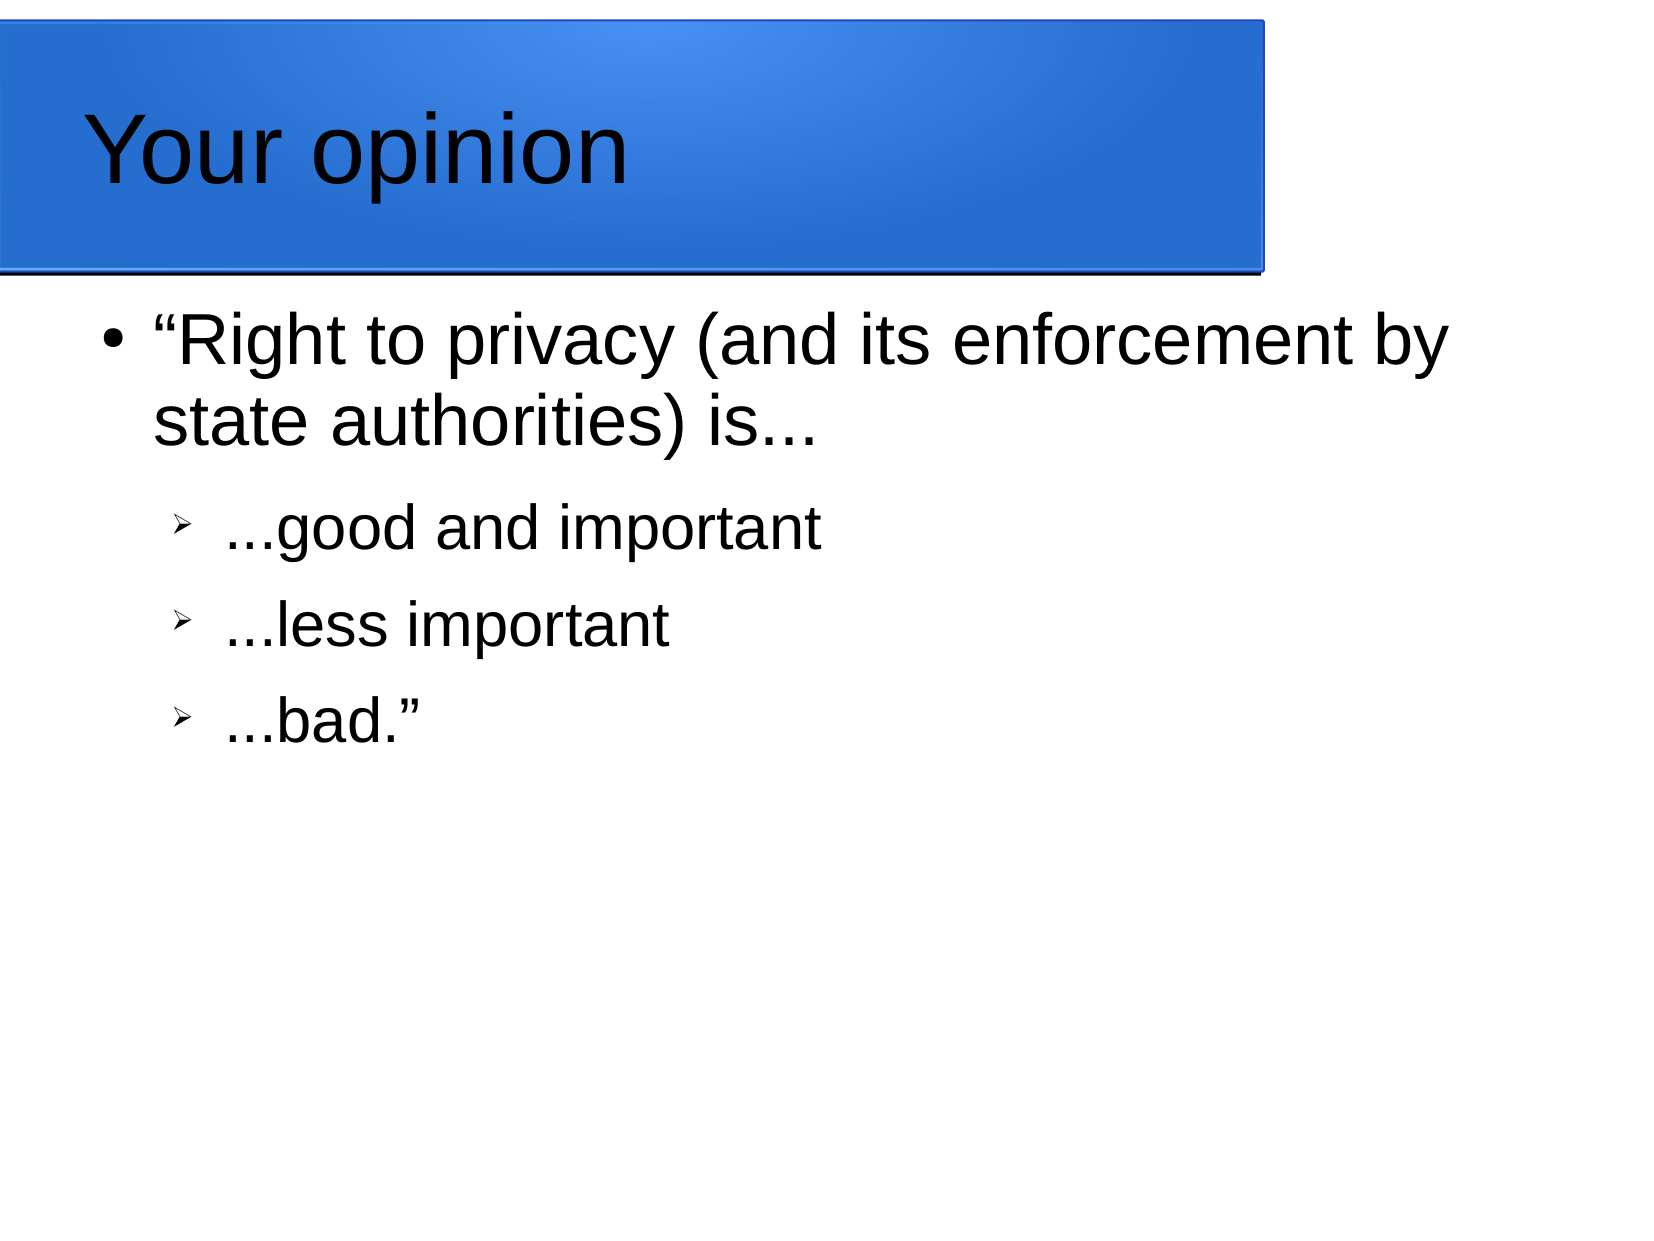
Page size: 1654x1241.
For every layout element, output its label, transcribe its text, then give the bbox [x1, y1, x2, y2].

list “Right to privacy (and its enforcement by state authorities) is... ...good and important ...less important ...bad.” [82, 299, 1571, 1019]
title Your opinion [82, 47, 1235, 252]
